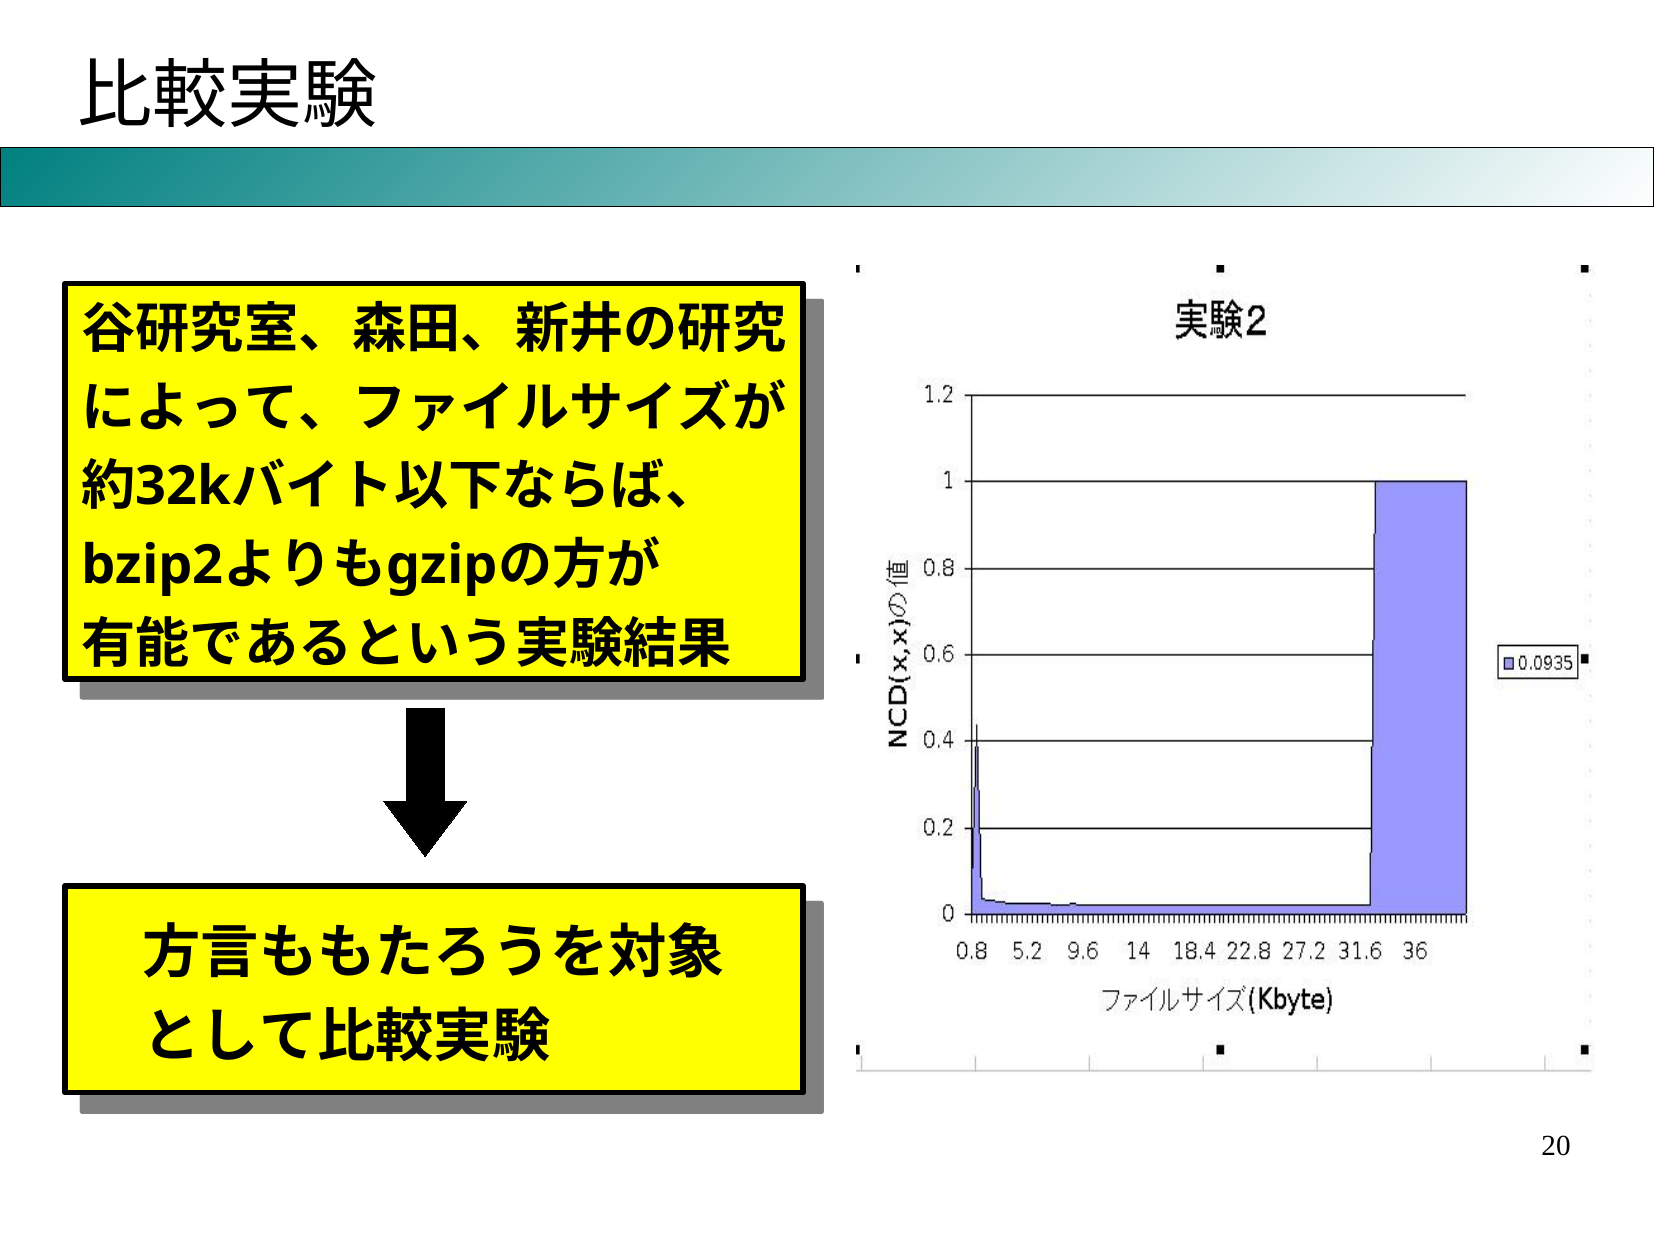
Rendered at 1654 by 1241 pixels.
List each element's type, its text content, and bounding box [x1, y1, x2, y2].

picture [856, 265, 1595, 1076]
text_box 方言ももたろうを対象 として比較実験 [64, 885, 804, 1093]
text_box 谷研究室、森田、新井の研究 によって、ファイルサイズが 約32kバイト以下ならば、 bzip2よりもgzipの方が 有能であるという実験結果 [64, 283, 804, 680]
text_box [383, 708, 467, 857]
title 比較実験 [77, 29, 1566, 149]
